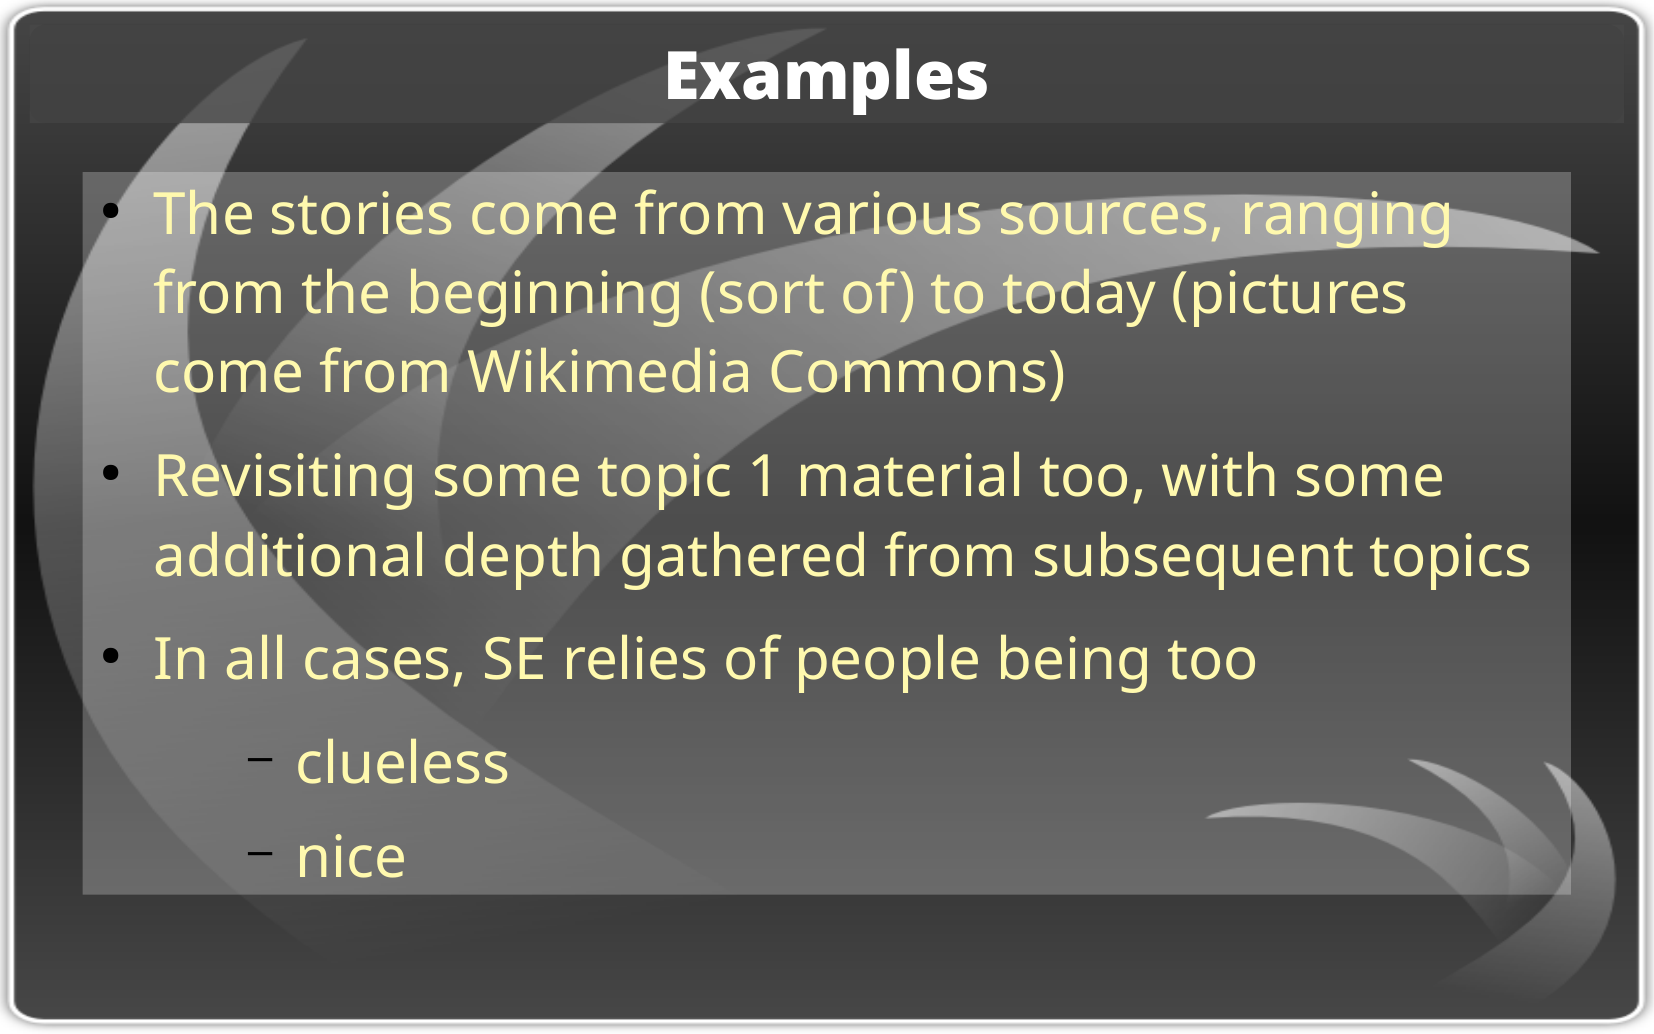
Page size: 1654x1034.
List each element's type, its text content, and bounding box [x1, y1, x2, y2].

list The stories come from various sources, ranging from the beginning (sort of) to today (pictures come from Wikimedia Commons) Revisiting some topic 1 material too, with some additional depth gathered from subsequent topics In all cases, SE relies of people being too clueless nice [82, 172, 1571, 875]
title Examples [29, 24, 1625, 124]
picture [0, 0, 1654, 1034]
